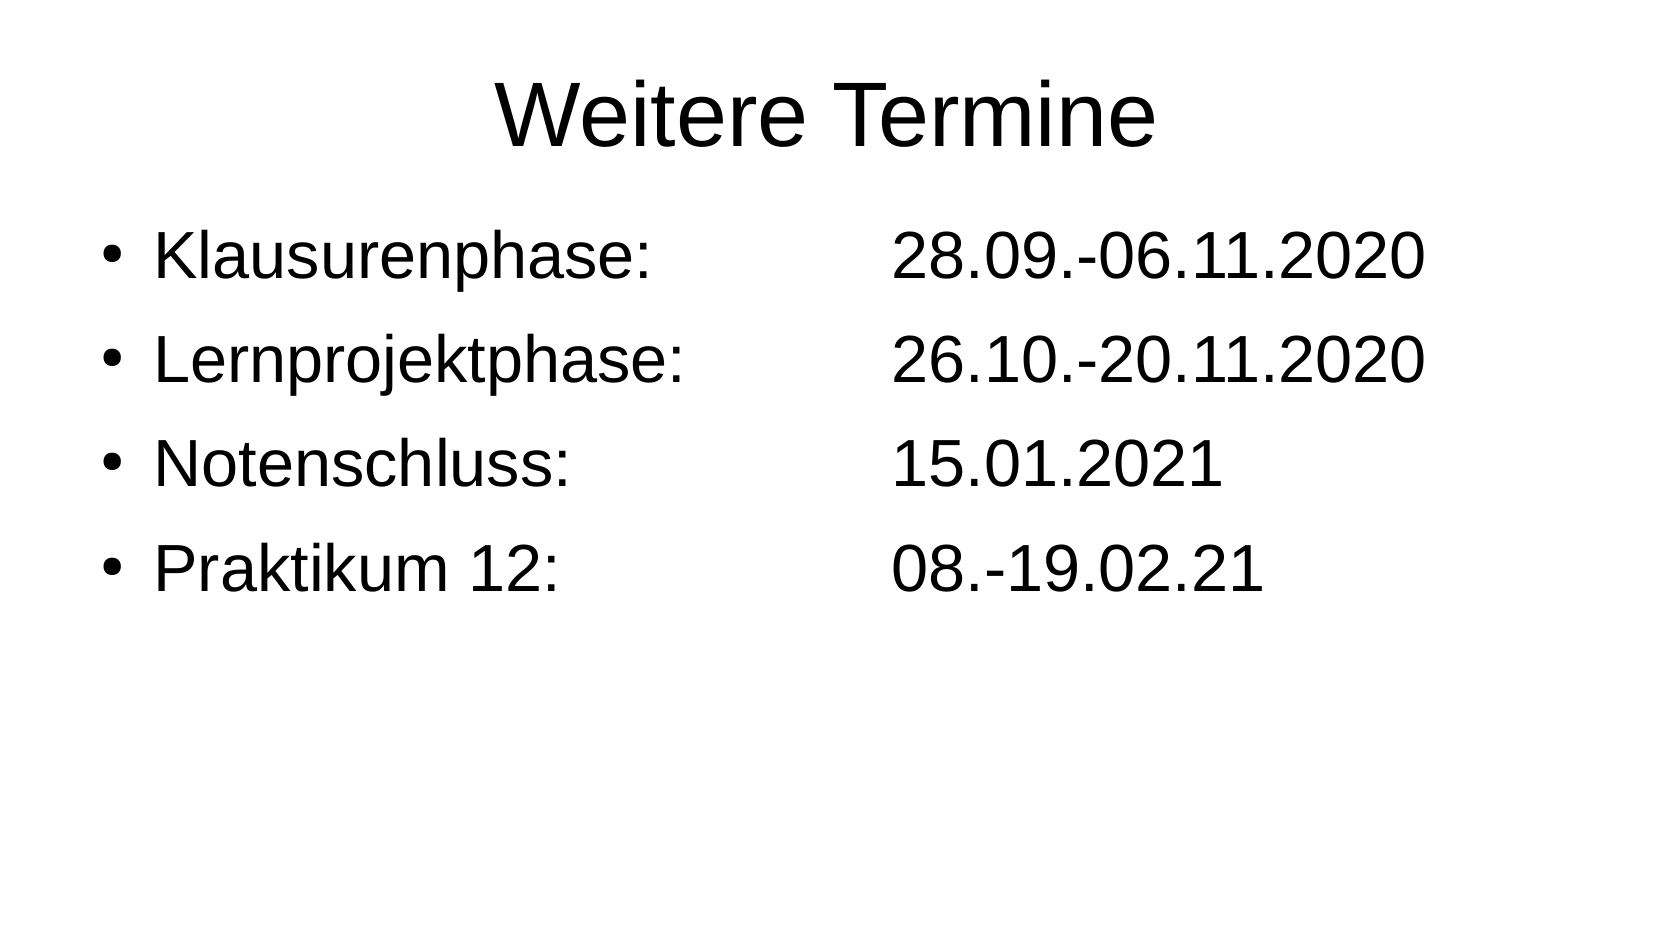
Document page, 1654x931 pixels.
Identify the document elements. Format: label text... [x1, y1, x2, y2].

title Weitere Termine [82, 37, 1571, 193]
list Klausurenphase: 28.09.-06.11.2020 Lernprojektphase: 26.10.-20.11.2020 Notenschluss: 15.01.2021 Praktikum 12: 08.-19.02.21 [82, 217, 1571, 758]
